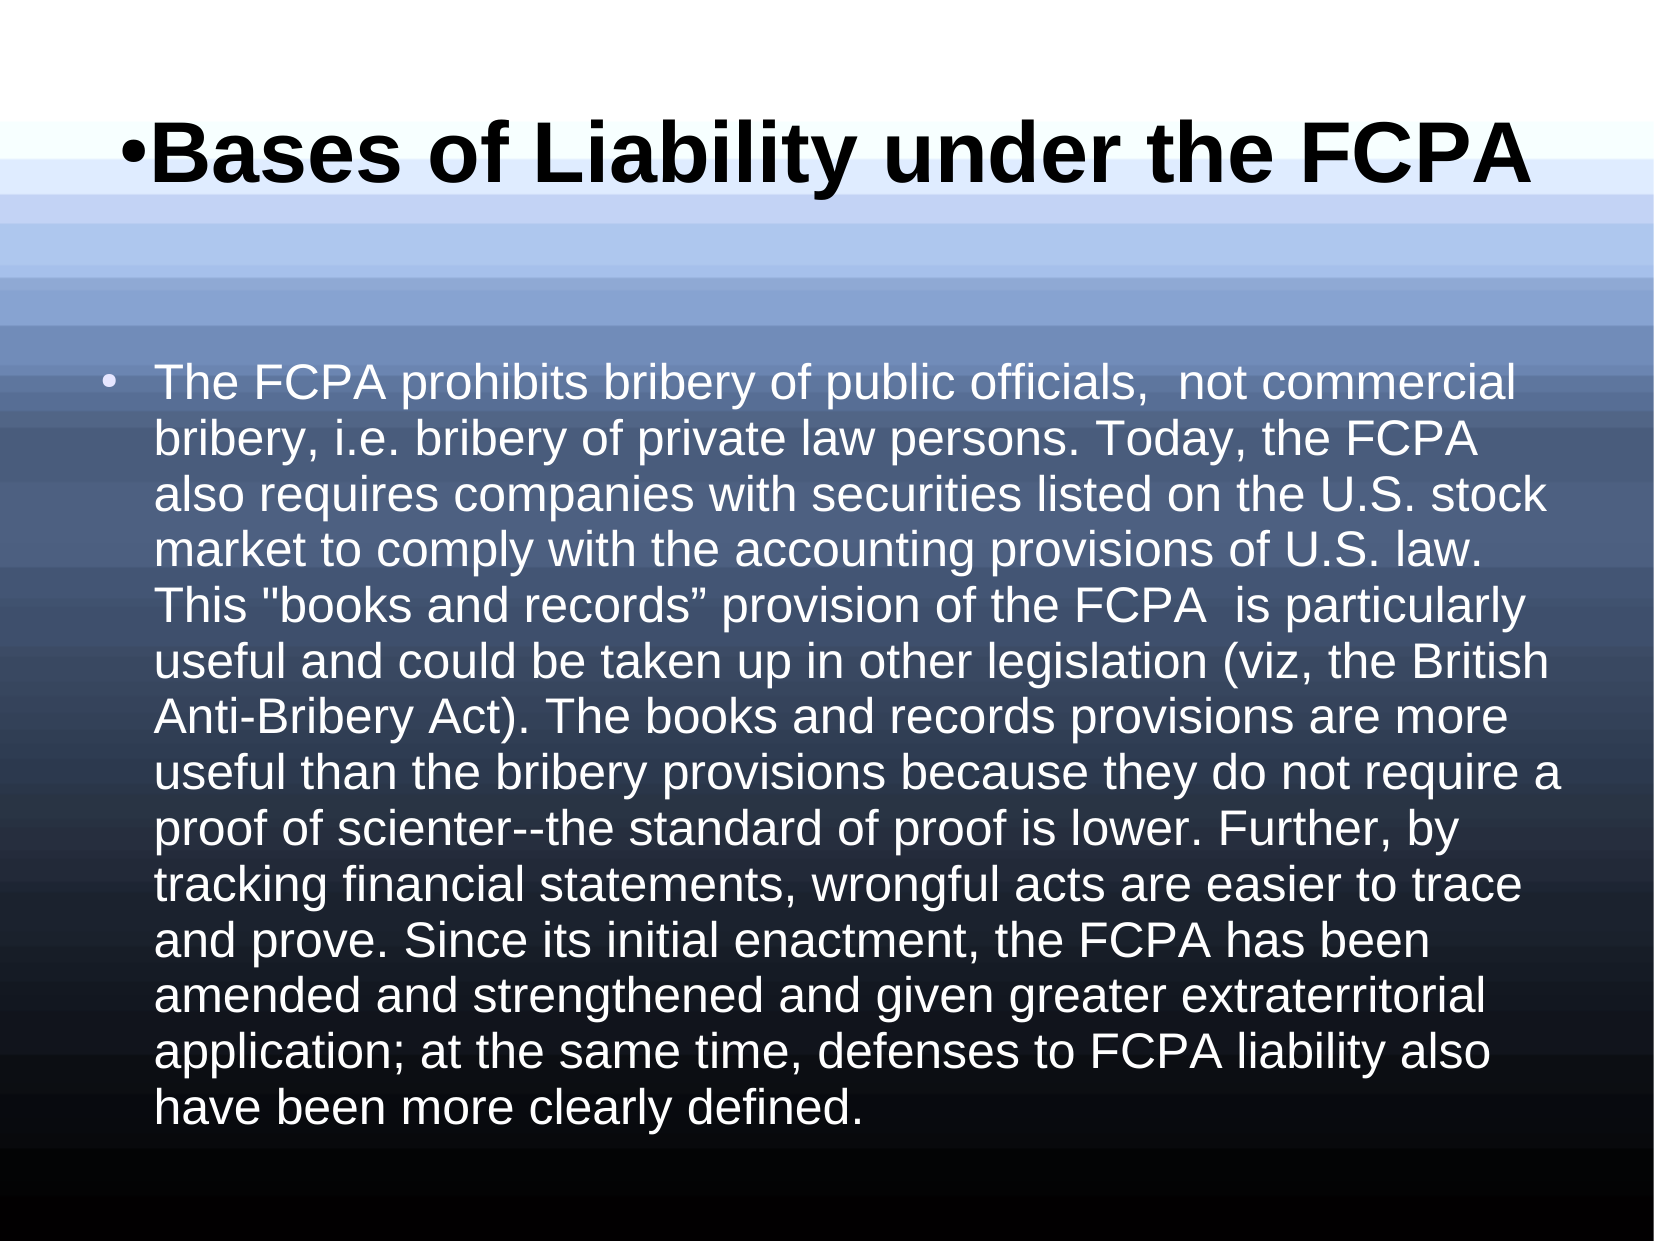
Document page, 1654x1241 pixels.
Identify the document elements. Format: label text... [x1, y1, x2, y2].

title Bases of Liability under the FCPA [82, 49, 1571, 257]
list The FCPA prohibits bribery of public officials, not commercial bribery, i.e. bribery of private law persons. Today, the FCPA also requires companies with securities listed on the U.S. stock market to comply with the accounting provisions of U.S. law. This "books and records” provision of the FCPA is particularly useful and could be taken up in other legislation (viz, the British Anti-Bribery Act). The books and records provisions are more useful than the bribery provisions because they do not require a proof of scienter--the standard of proof is lower. Further, by tracking financial statements, wrongful acts are easier to trace and prove. Since its initial enactment, the FCPA has been amended and strengthened and given greater extraterritorial application; at the same time, defenses to FCPA liability also have been more clearly defined. [82, 354, 1571, 1135]
picture [0, 0, 1654, 1241]
